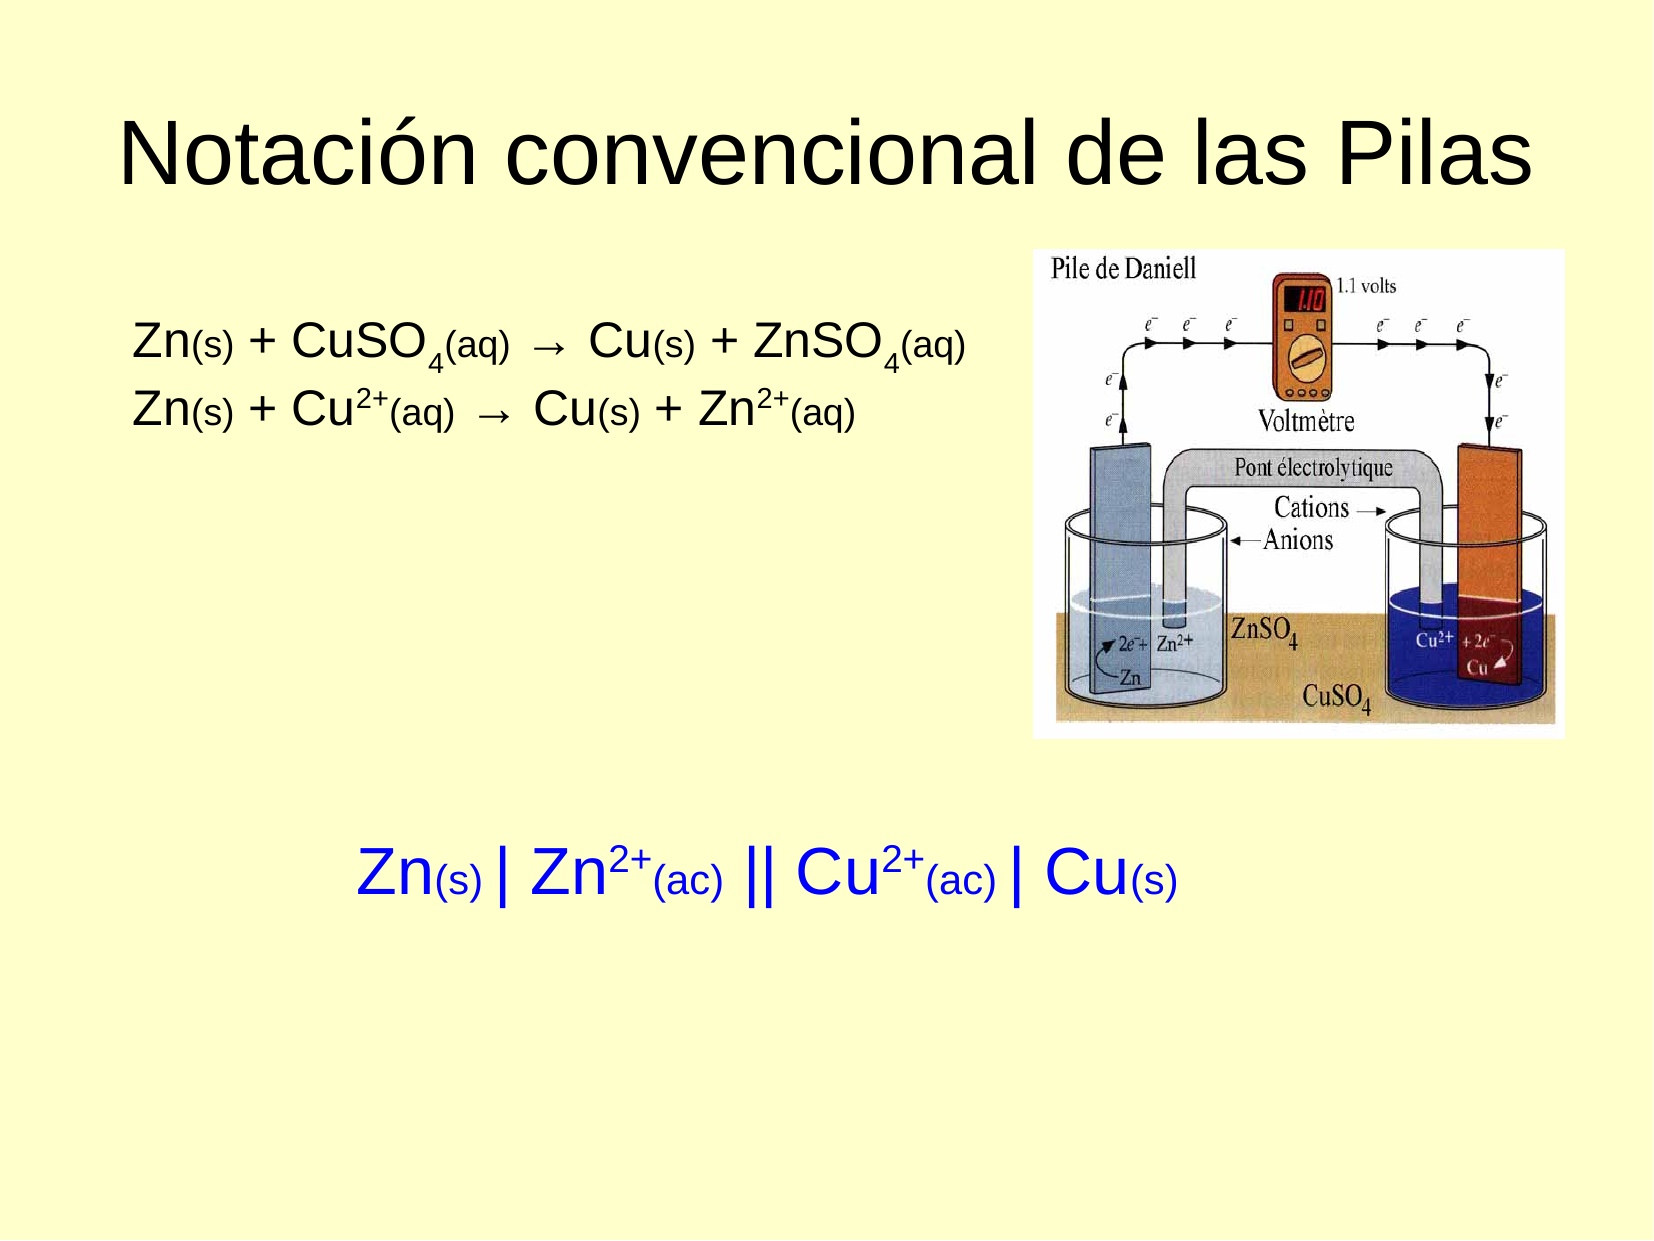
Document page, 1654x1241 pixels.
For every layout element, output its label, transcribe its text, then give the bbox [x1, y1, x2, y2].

text_box Zn(s) | Zn2+(ac) || Cu2+(ac) | Cu(s) [265, 826, 1270, 917]
text_box Zn(s) + CuSO4(aq) → Cu(s) + ZnSO4(aq) Zn(s) + Cu2+(aq) → Cu(s) + Zn2+(aq) [118, 304, 1004, 443]
title Notación convencional de las Pilas [82, 49, 1571, 257]
picture [1033, 249, 1565, 739]
